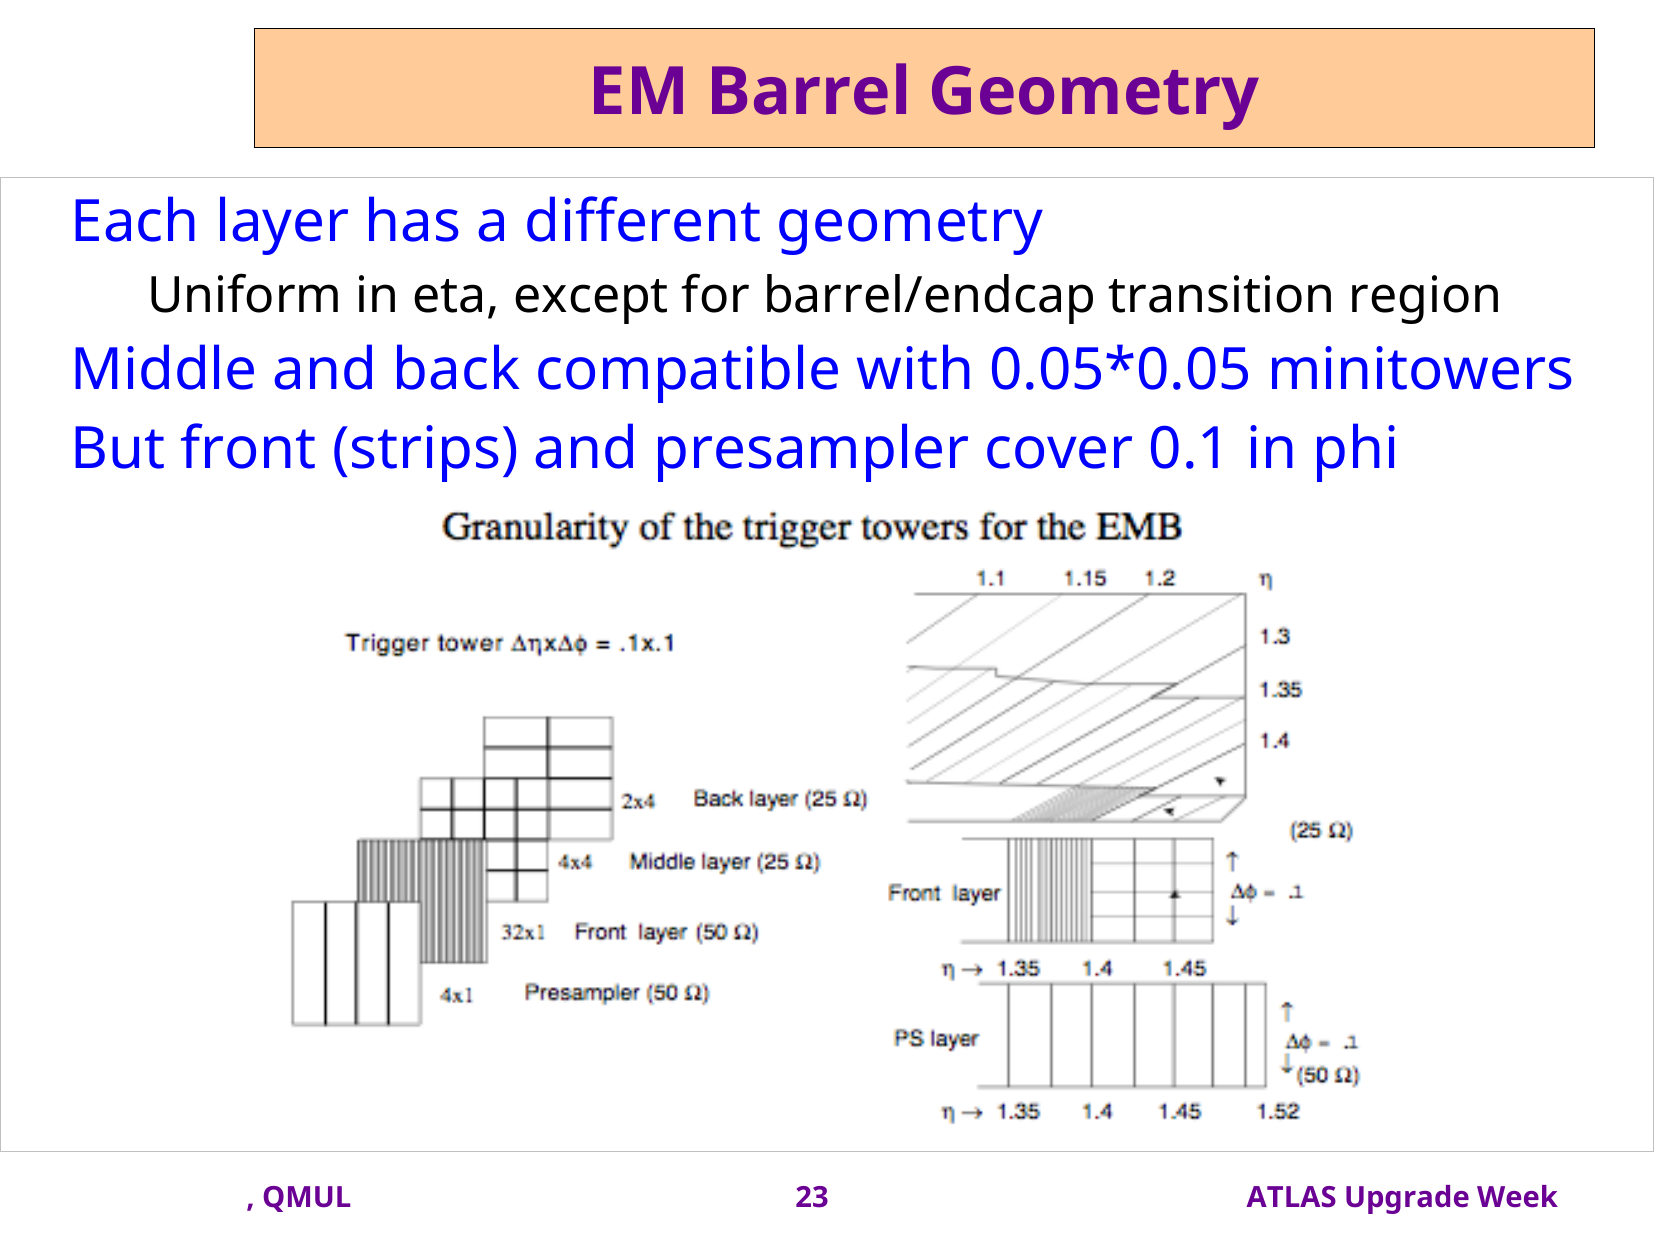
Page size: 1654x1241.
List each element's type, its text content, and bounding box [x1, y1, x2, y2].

title EM Barrel Geometry [254, 28, 1595, 148]
picture [262, 499, 1376, 1151]
list Each layer has a different geometry Uniform in eta, except for barrel/endcap transition region Middle and back compatible with 0.05*0.05 minitowers But front (strips) and presampler cover 0.1 in phi [52, 179, 1636, 494]
